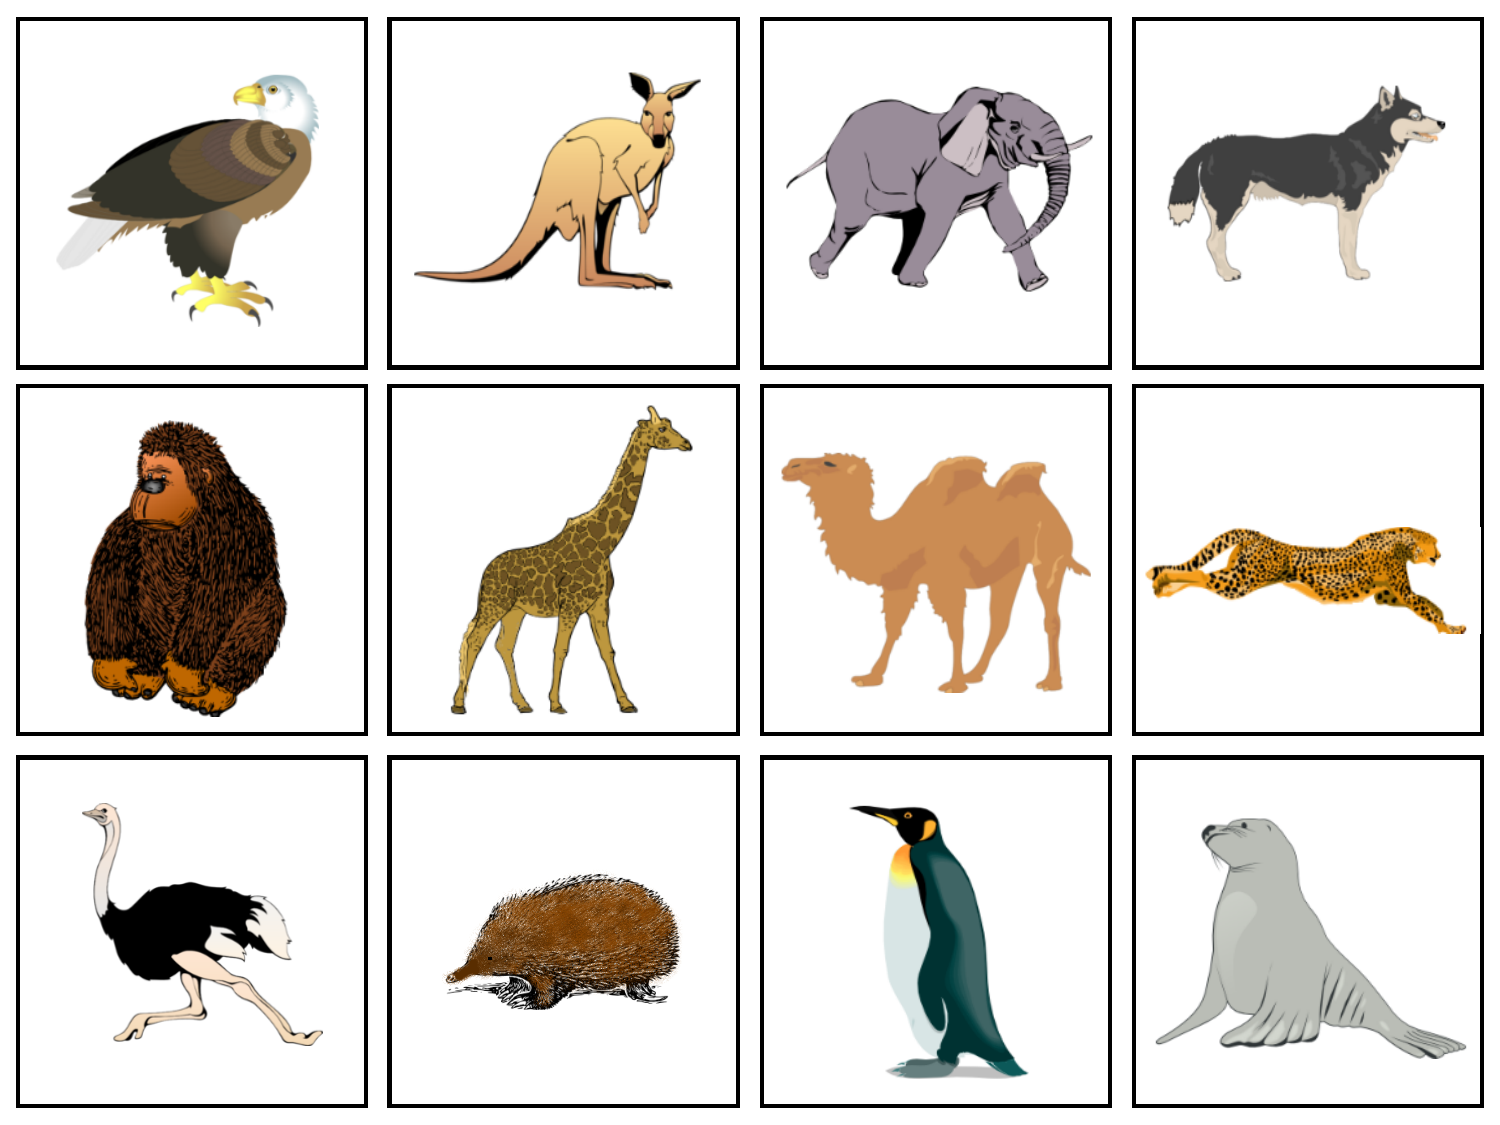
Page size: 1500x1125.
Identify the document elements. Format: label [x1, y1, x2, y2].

picture [407, 66, 730, 293]
text_box [761, 757, 1111, 1106]
text_box [389, 386, 739, 735]
picture [51, 66, 352, 327]
text_box [389, 19, 739, 368]
text_box [1133, 19, 1483, 368]
picture [779, 78, 1104, 293]
picture [76, 798, 329, 1047]
picture [76, 420, 305, 717]
text_box [1133, 757, 1483, 1106]
text_box [761, 19, 1111, 368]
picture [844, 798, 1034, 1080]
text_box [17, 19, 367, 368]
text_box [761, 386, 1111, 735]
picture [774, 444, 1100, 693]
text_box [1133, 386, 1483, 735]
picture [1163, 78, 1457, 283]
picture [1147, 810, 1474, 1059]
picture [1139, 527, 1481, 634]
text_box [17, 757, 367, 1106]
text_box [389, 757, 739, 1106]
picture [442, 394, 707, 717]
text_box [17, 386, 367, 735]
picture [442, 869, 691, 1010]
